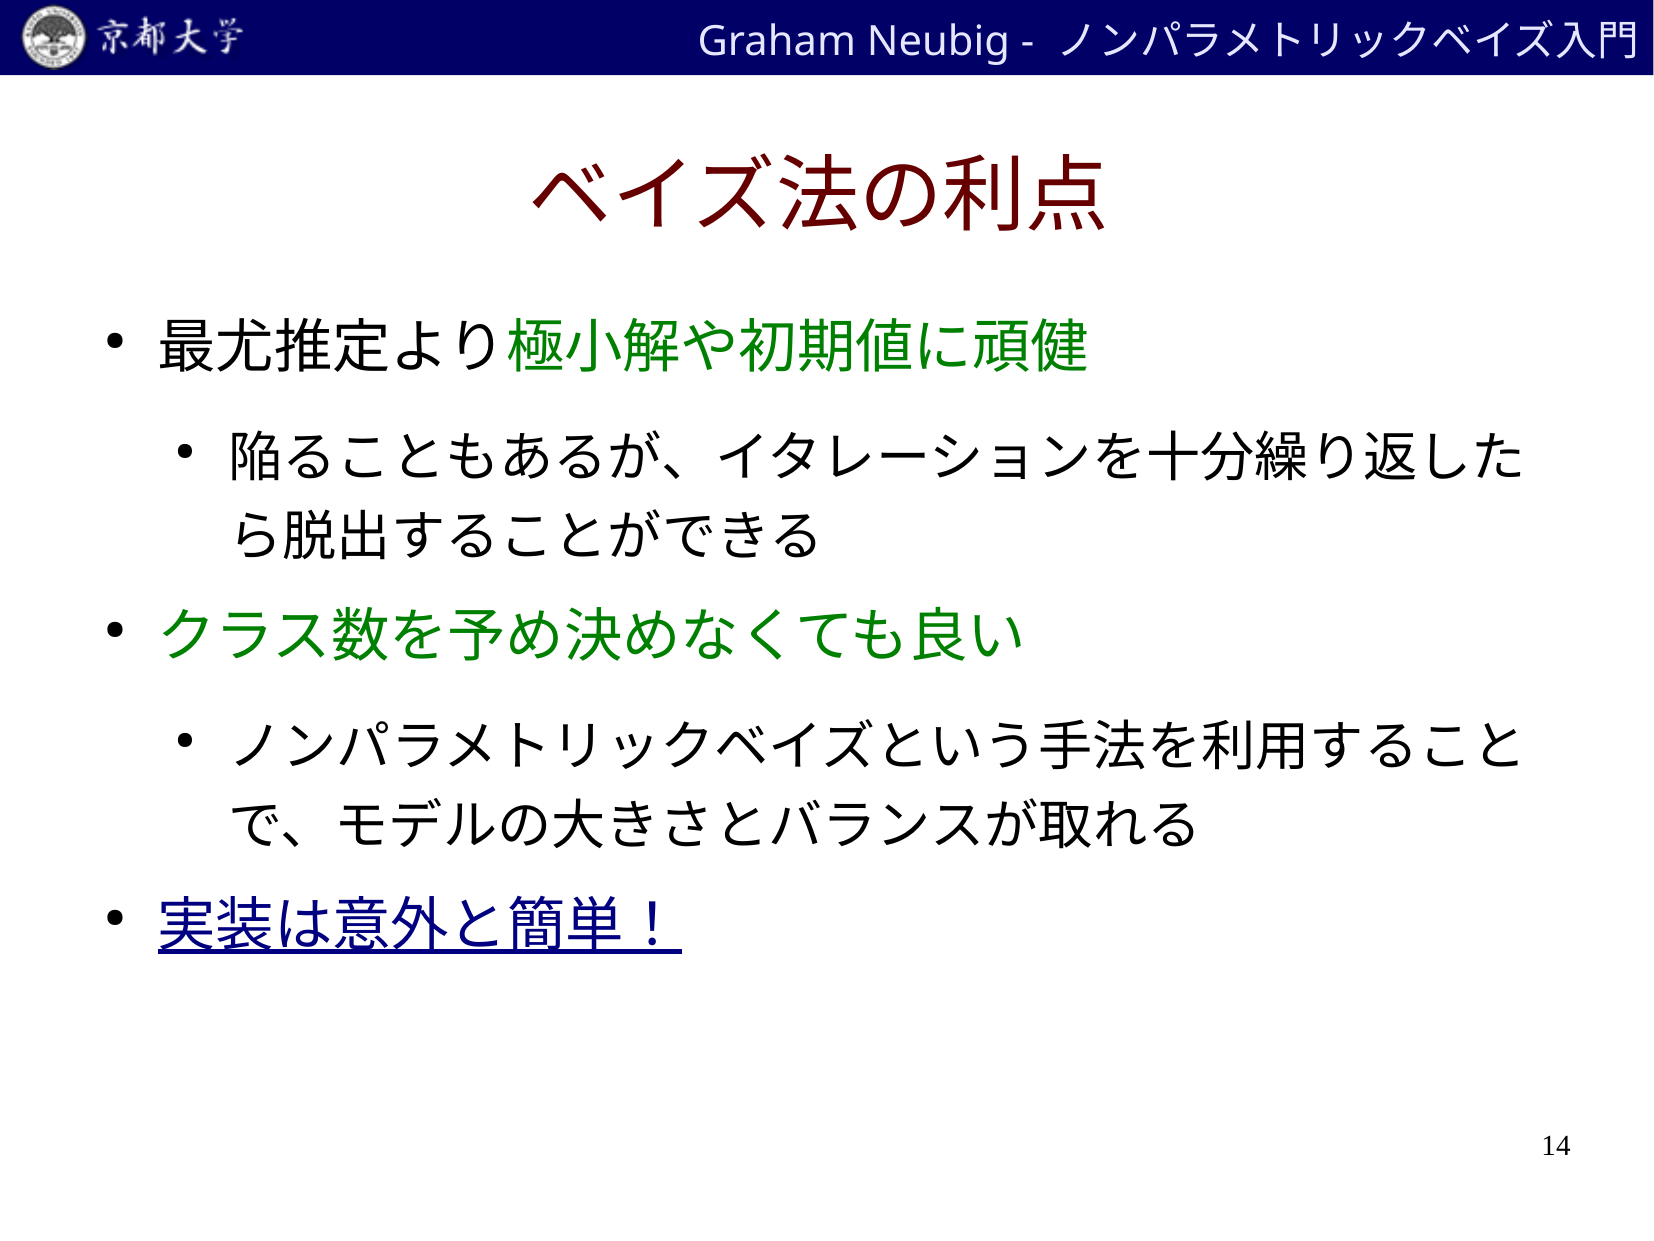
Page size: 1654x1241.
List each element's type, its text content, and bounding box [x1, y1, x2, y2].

picture [0, 0, 247, 70]
list 最尤推定より極小解や初期値に頑健 陥ることもあるが、イタレーションを十分繰り返したら脱出することができる クラス数を予め決めなくても良い ノンパラメトリックベイズという手法を利用することで、モデルの大きさとバランスが取れる 実装は意外と簡単！ [86, 300, 1576, 817]
title ベイズ法の利点 [75, 100, 1564, 277]
